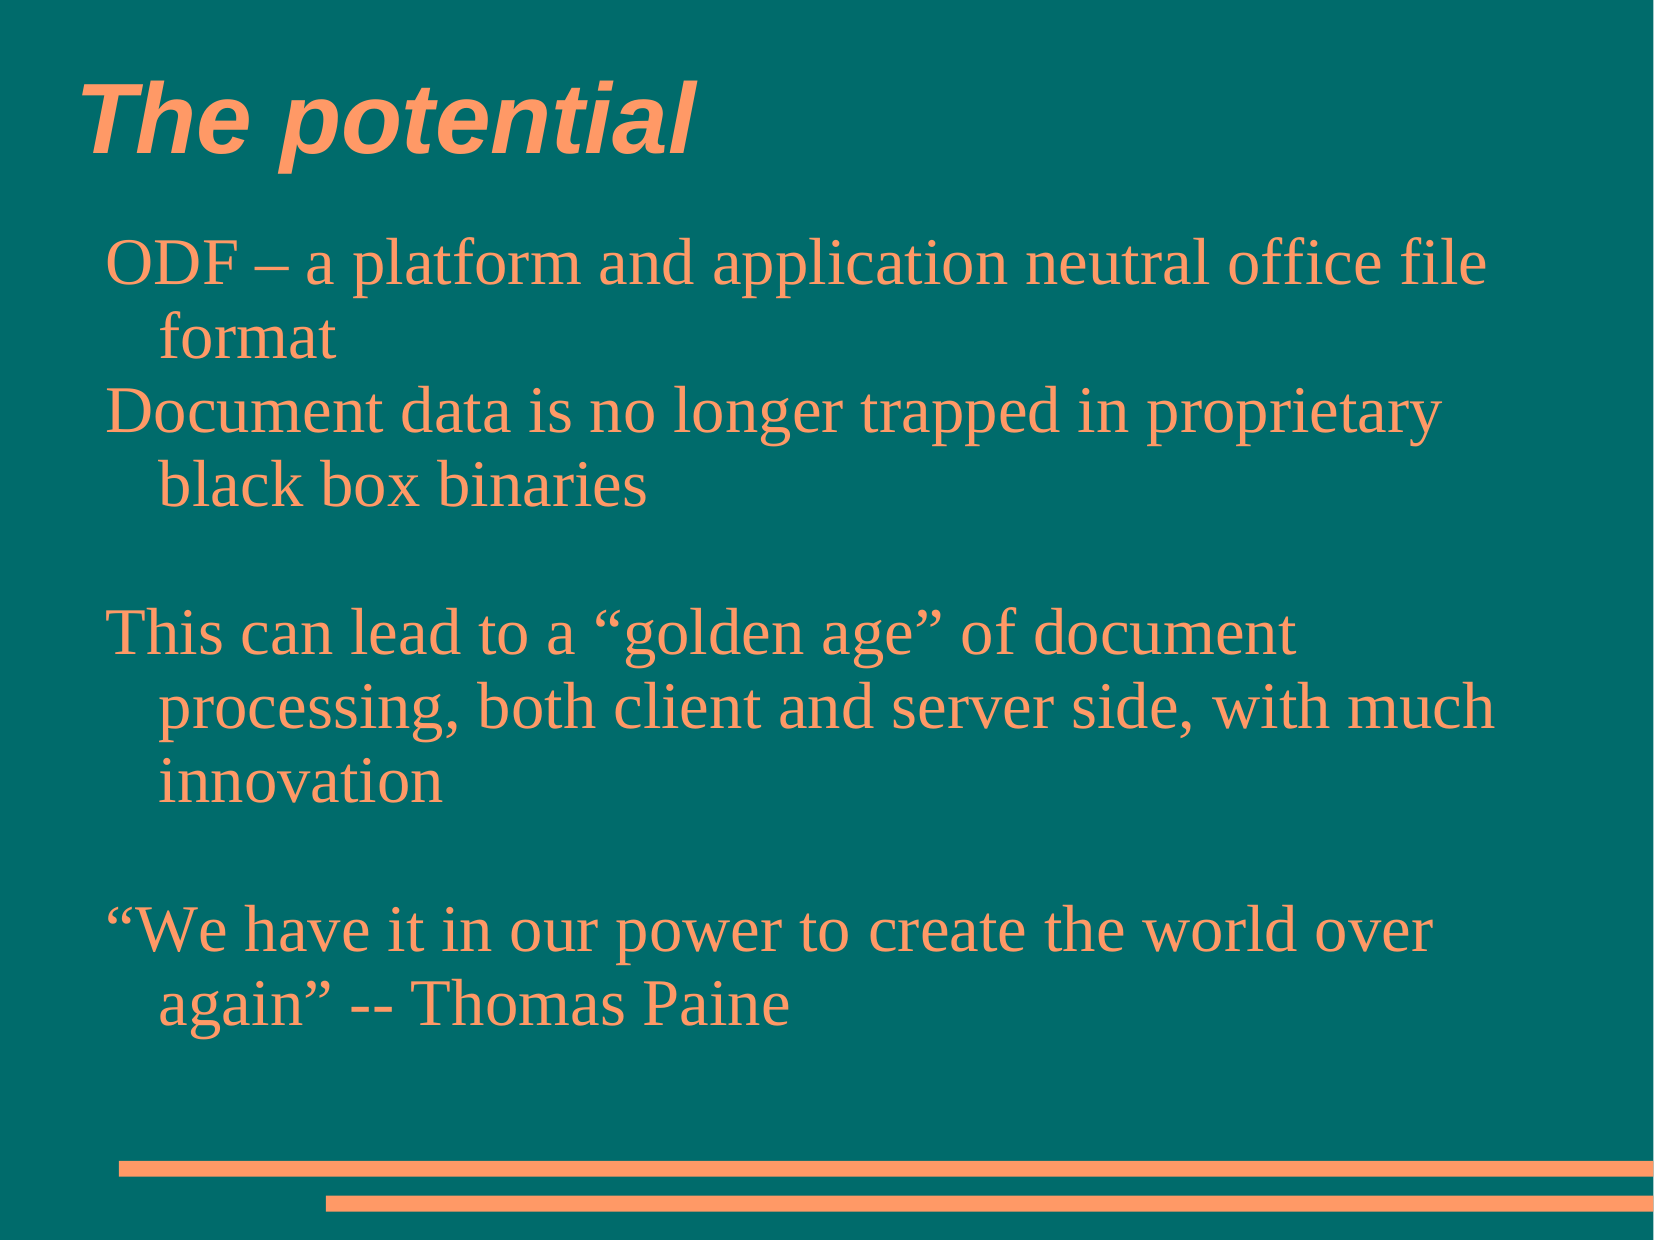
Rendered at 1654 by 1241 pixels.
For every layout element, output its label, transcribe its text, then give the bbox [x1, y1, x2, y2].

title The potential [75, 15, 1576, 223]
list ODF – a platform and application neutral office file format Document data is no longer trapped in proprietary black box binaries This can lead to a “golden age” of document processing, both client and server side, with much innovation “We have it in our power to create the world over again” -- Thomas Paine [87, 225, 1501, 1114]
